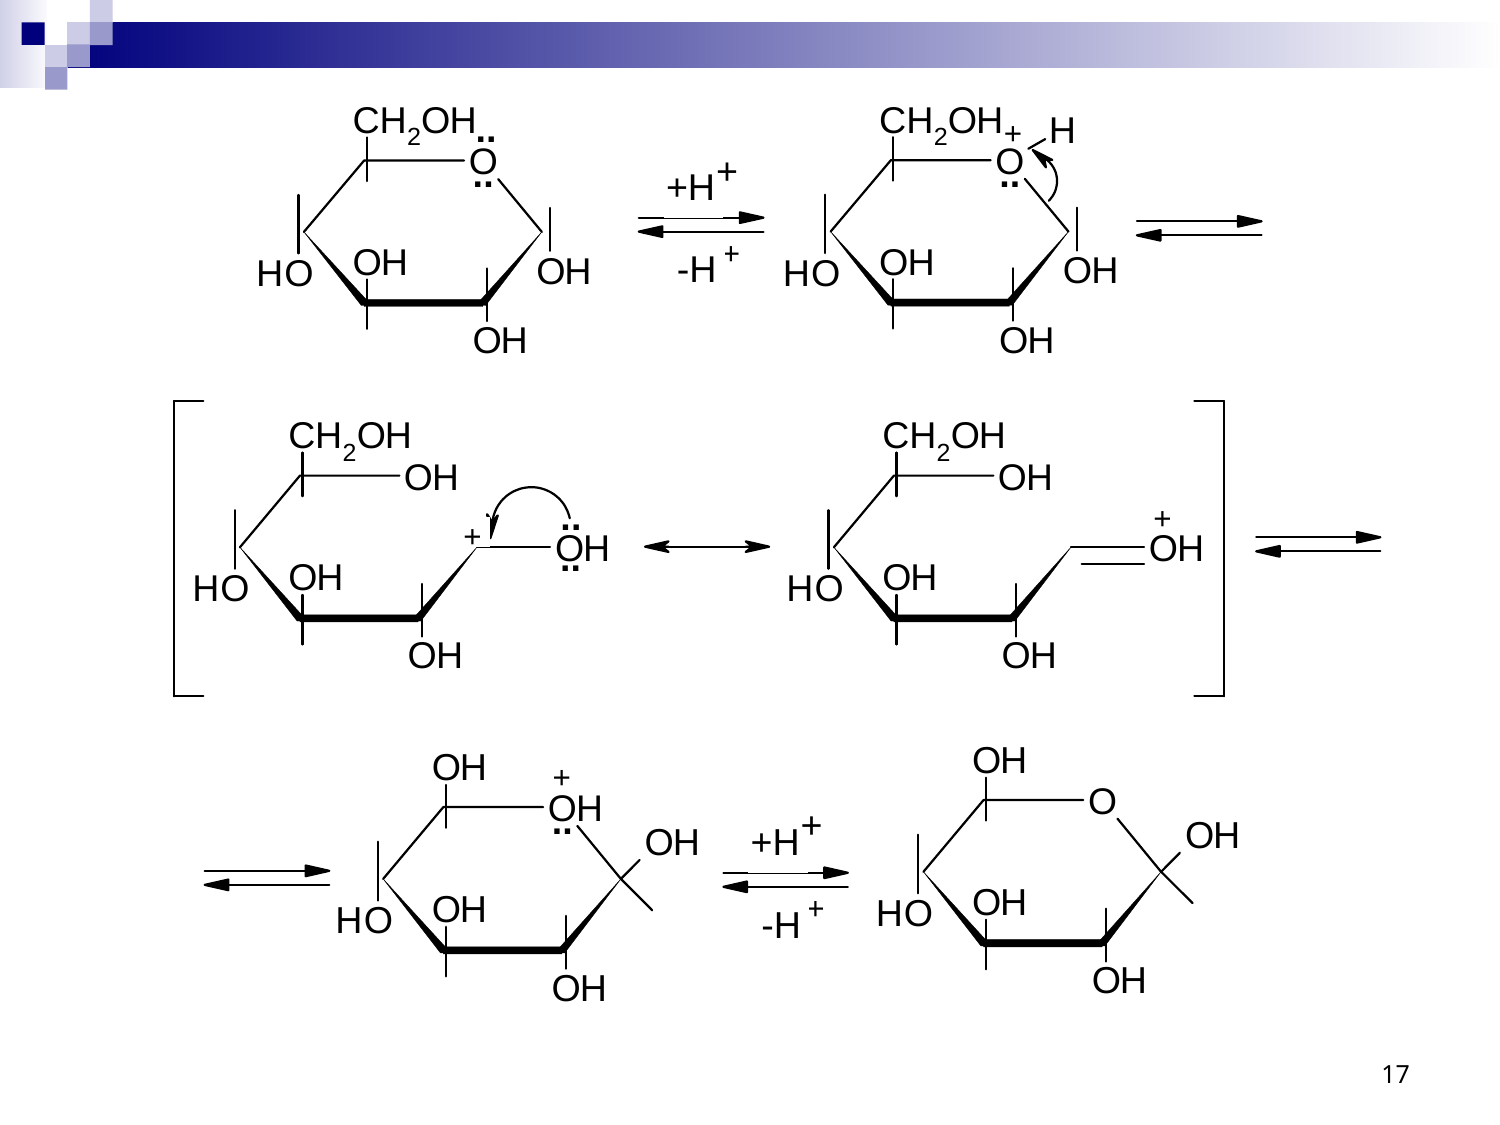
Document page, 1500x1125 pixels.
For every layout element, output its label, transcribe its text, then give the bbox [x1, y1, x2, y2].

slide_number <number> [1074, 1025, 1425, 1100]
picture [252, 99, 1288, 369]
picture [181, 739, 1248, 1017]
chart [253, 101, 1291, 372]
chart [147, 373, 1410, 729]
picture [145, 372, 1407, 728]
